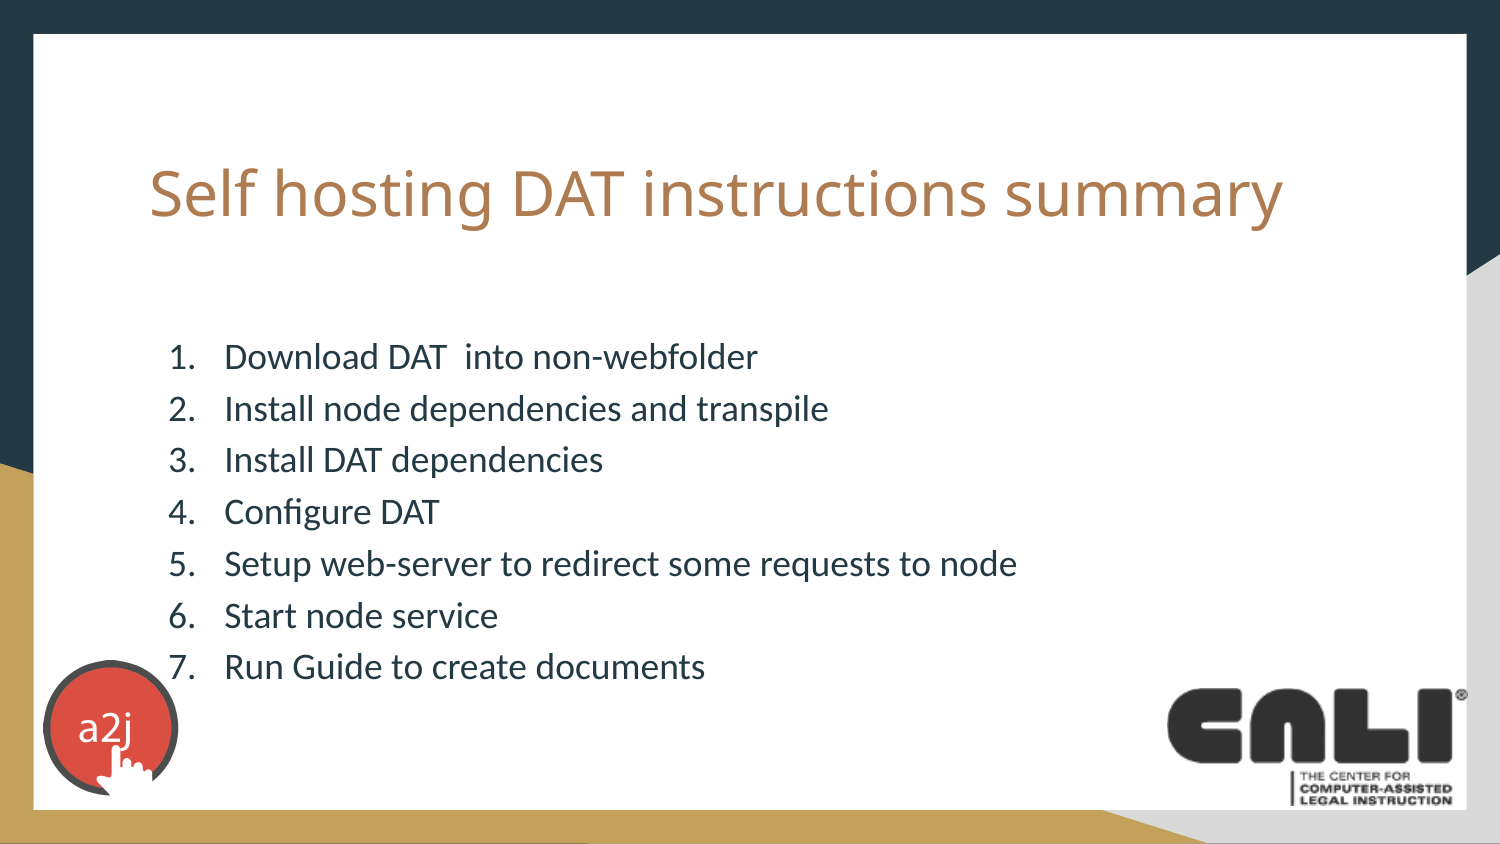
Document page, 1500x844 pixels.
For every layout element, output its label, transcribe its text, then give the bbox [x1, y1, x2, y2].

list Download DAT into non-webfolder Install node dependencies and transpile Install DAT dependencies Configure DAT Setup web-server to redirect some requests to node Start node service Run Guide to create documents [134, 310, 1366, 712]
title Self hosting DAT instructions summary [134, 138, 1366, 296]
picture [1167, 688, 1468, 806]
picture [43, 660, 182, 806]
